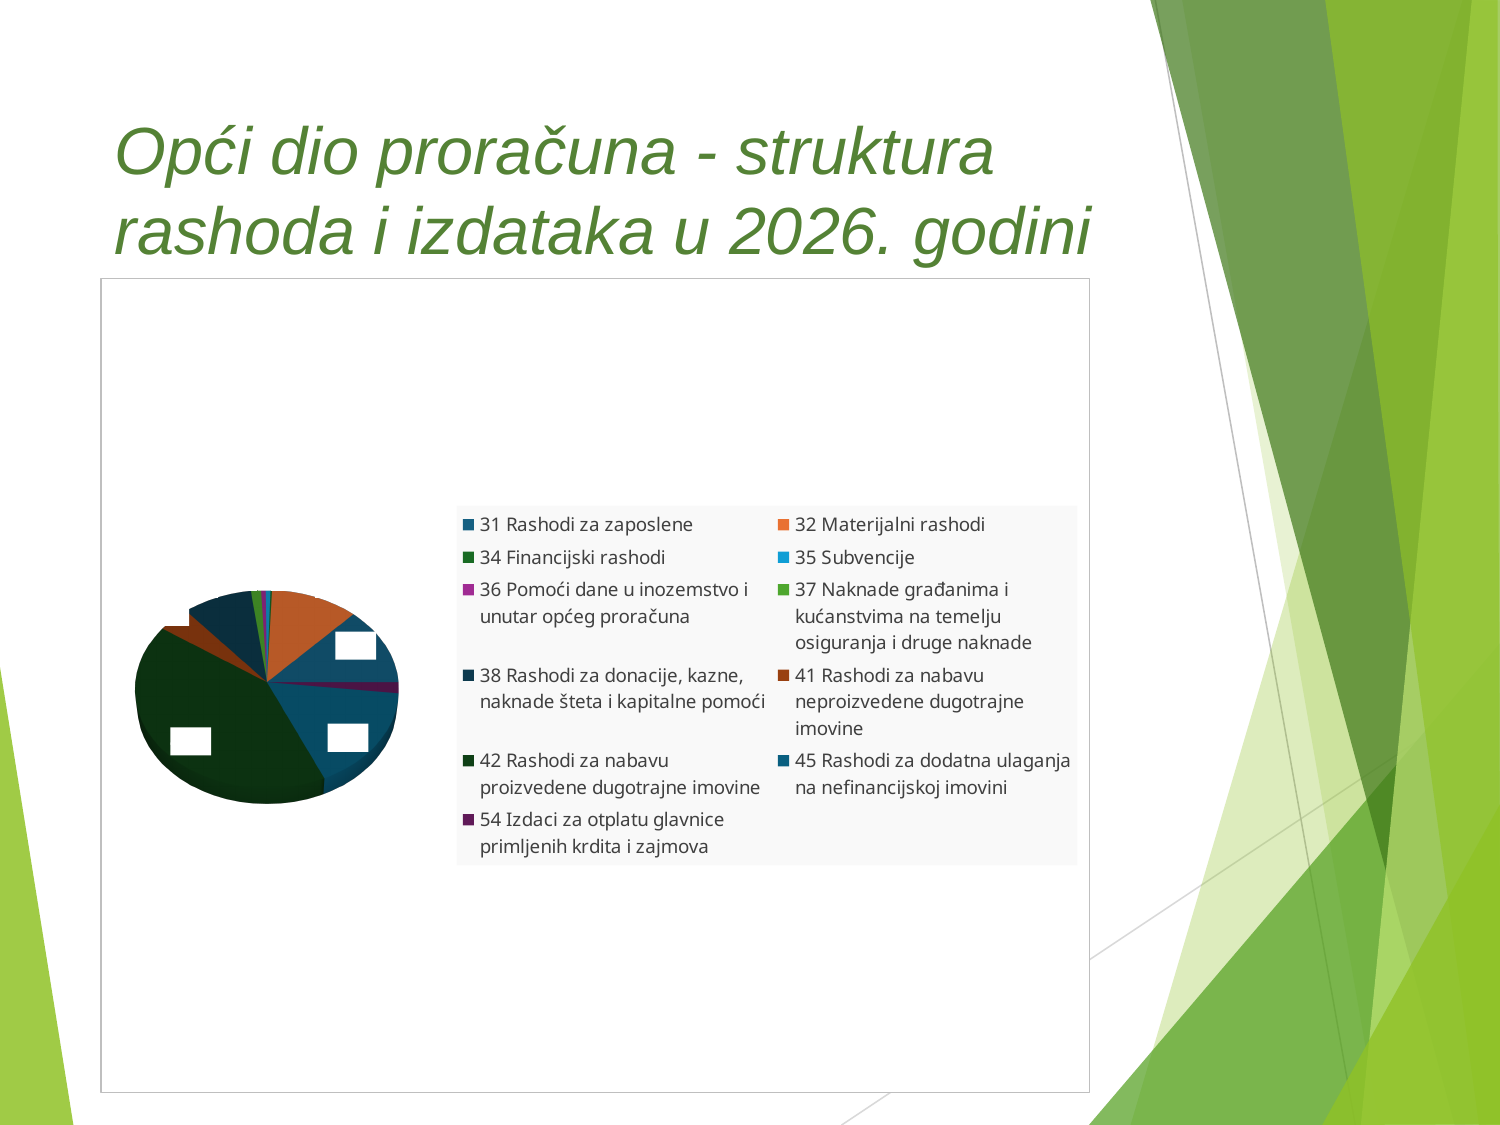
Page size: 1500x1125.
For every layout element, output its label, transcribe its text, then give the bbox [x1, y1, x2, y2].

title Opći dio proračuna - struktura rashoda i izdataka u 2026. godini [99, 99, 1142, 317]
chart [99, 277, 1142, 1094]
